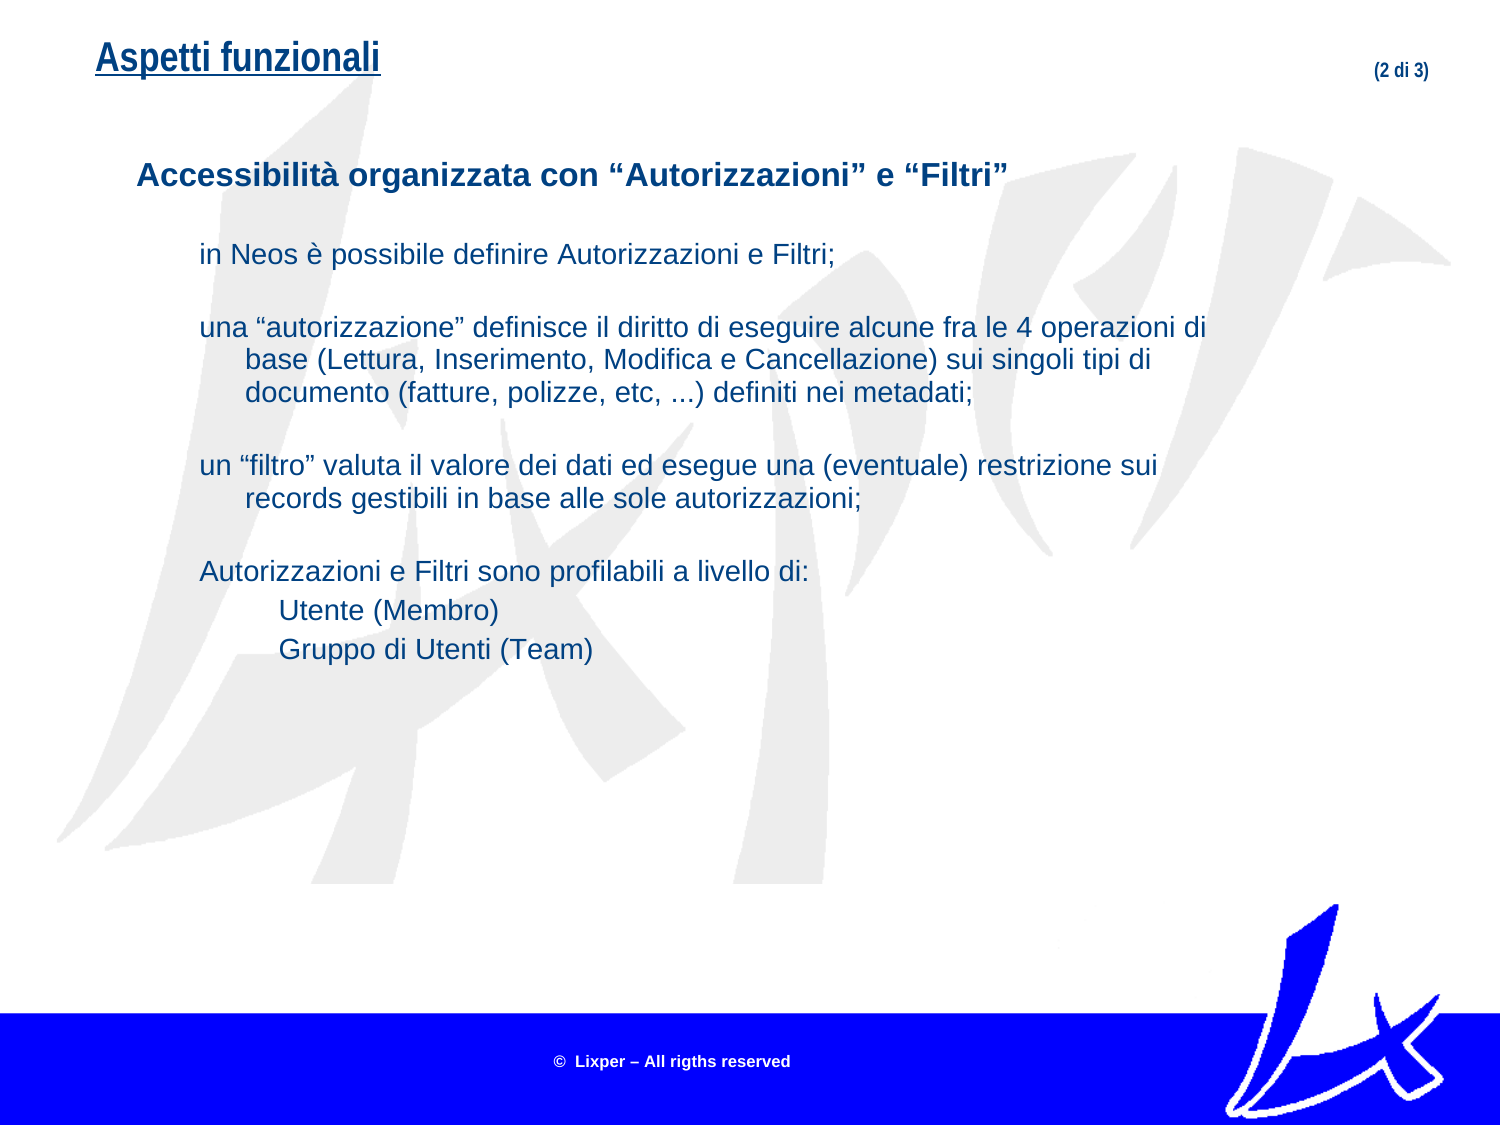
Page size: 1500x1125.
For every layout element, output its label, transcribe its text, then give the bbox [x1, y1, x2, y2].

title Aspetti funzionali [80, 33, 1329, 114]
title (2 di 3) [1359, 54, 1473, 98]
picture [0, 0, 1500, 1125]
list Accessibilità organizzata con “Autorizzazioni” e “Filtri” in Neos è possibile definire Autorizzazioni e Filtri; una “autorizzazione” definisce il diritto di eseguire alcune fra le 4 operazioni di base (Lettura, Inserimento, Modifica e Cancellazione) sui singoli tipi di documento (fatture, polizze, etc, ...) definiti nei metadati; un “filtro” valuta il valore dei dati ed esegue una (eventuale) restrizione sui records gestibili in base alle sole autorizzazioni; Autorizzazioni e Filtri sono profilabili a livello di: Utente (Membro) Gruppo di Utenti (Team) [121, 148, 1247, 982]
